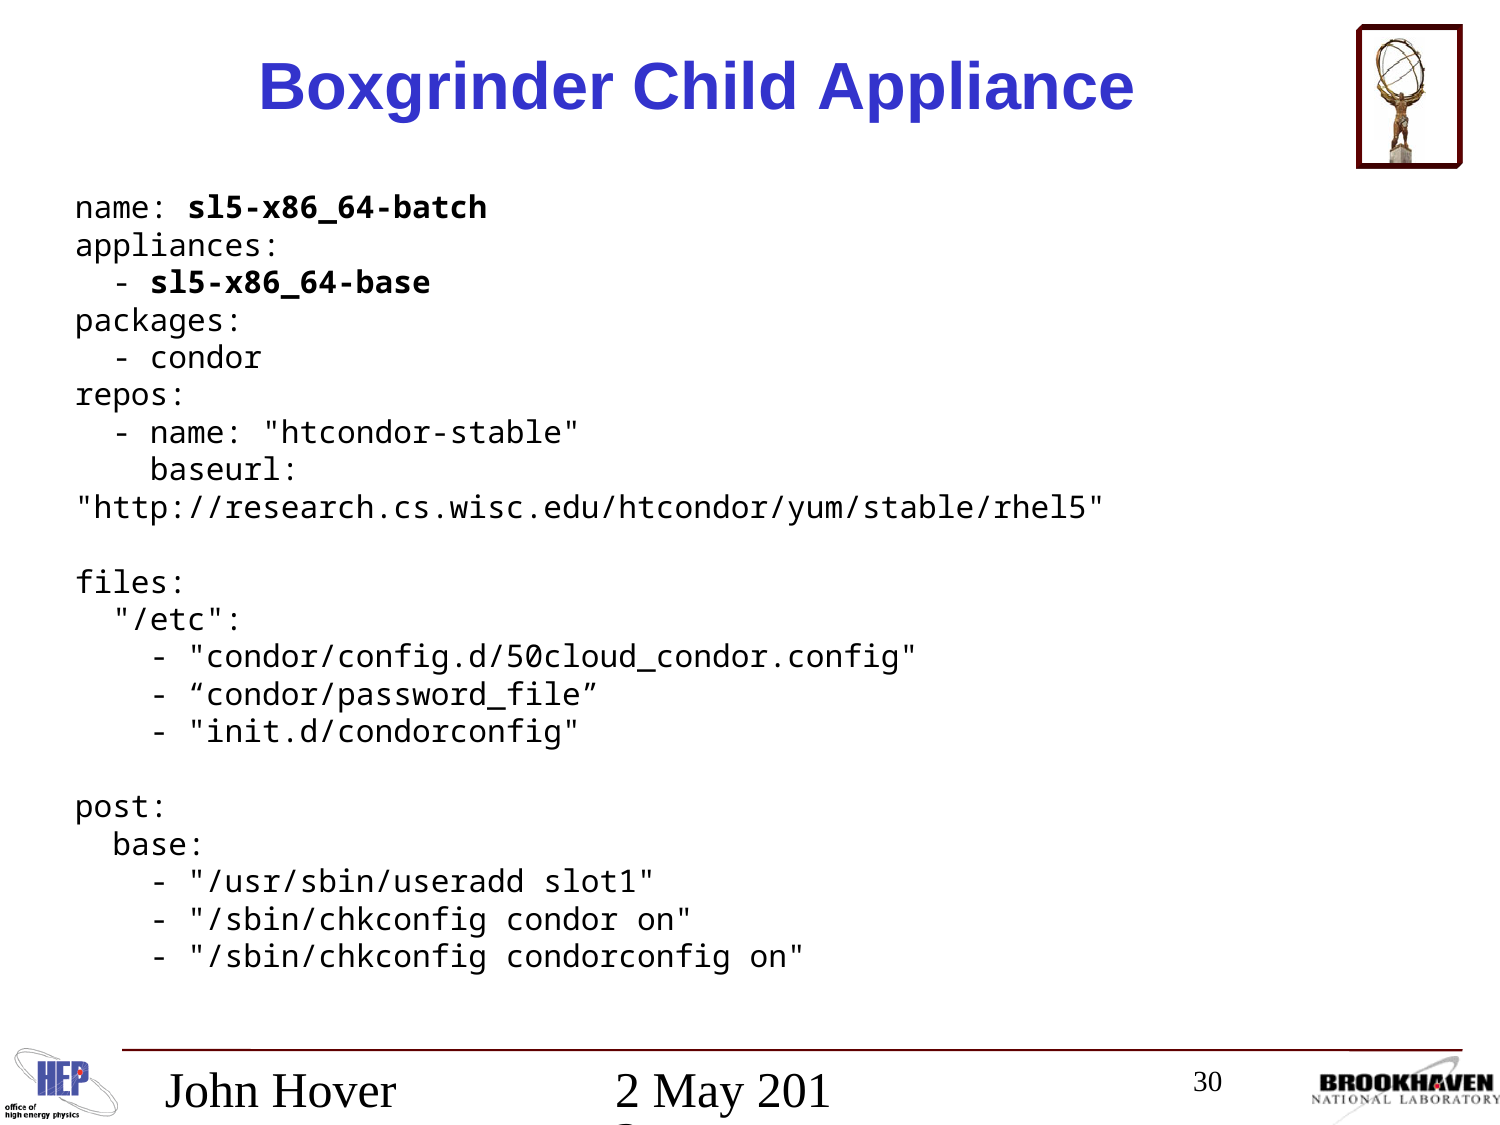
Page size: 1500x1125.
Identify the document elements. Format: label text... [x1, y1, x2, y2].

title Boxgrinder Child Appliance [50, 24, 1346, 158]
picture [1312, 1056, 1500, 1125]
picture [1374, 37, 1426, 163]
text_box name: sl5-x86_64-batch appliances: - sl5-x86_64-base packages: - condor repos: - name: "htcondor-stable" baseurl: "http://research.cs.wisc.edu/htcondor/yum/stable/rhel5" files: "/etc": - "condor/config.d/50cloud_condor.config" - “condor/password_file” - "init.d/condorconfig" post: base: - "/usr/sbin/useradd slot1" - "/sbin/chkconfig condor on" - "/sbin/chkconfig condorconfig on" [60, 179, 1201, 1125]
picture [0, 1043, 60, 1125]
